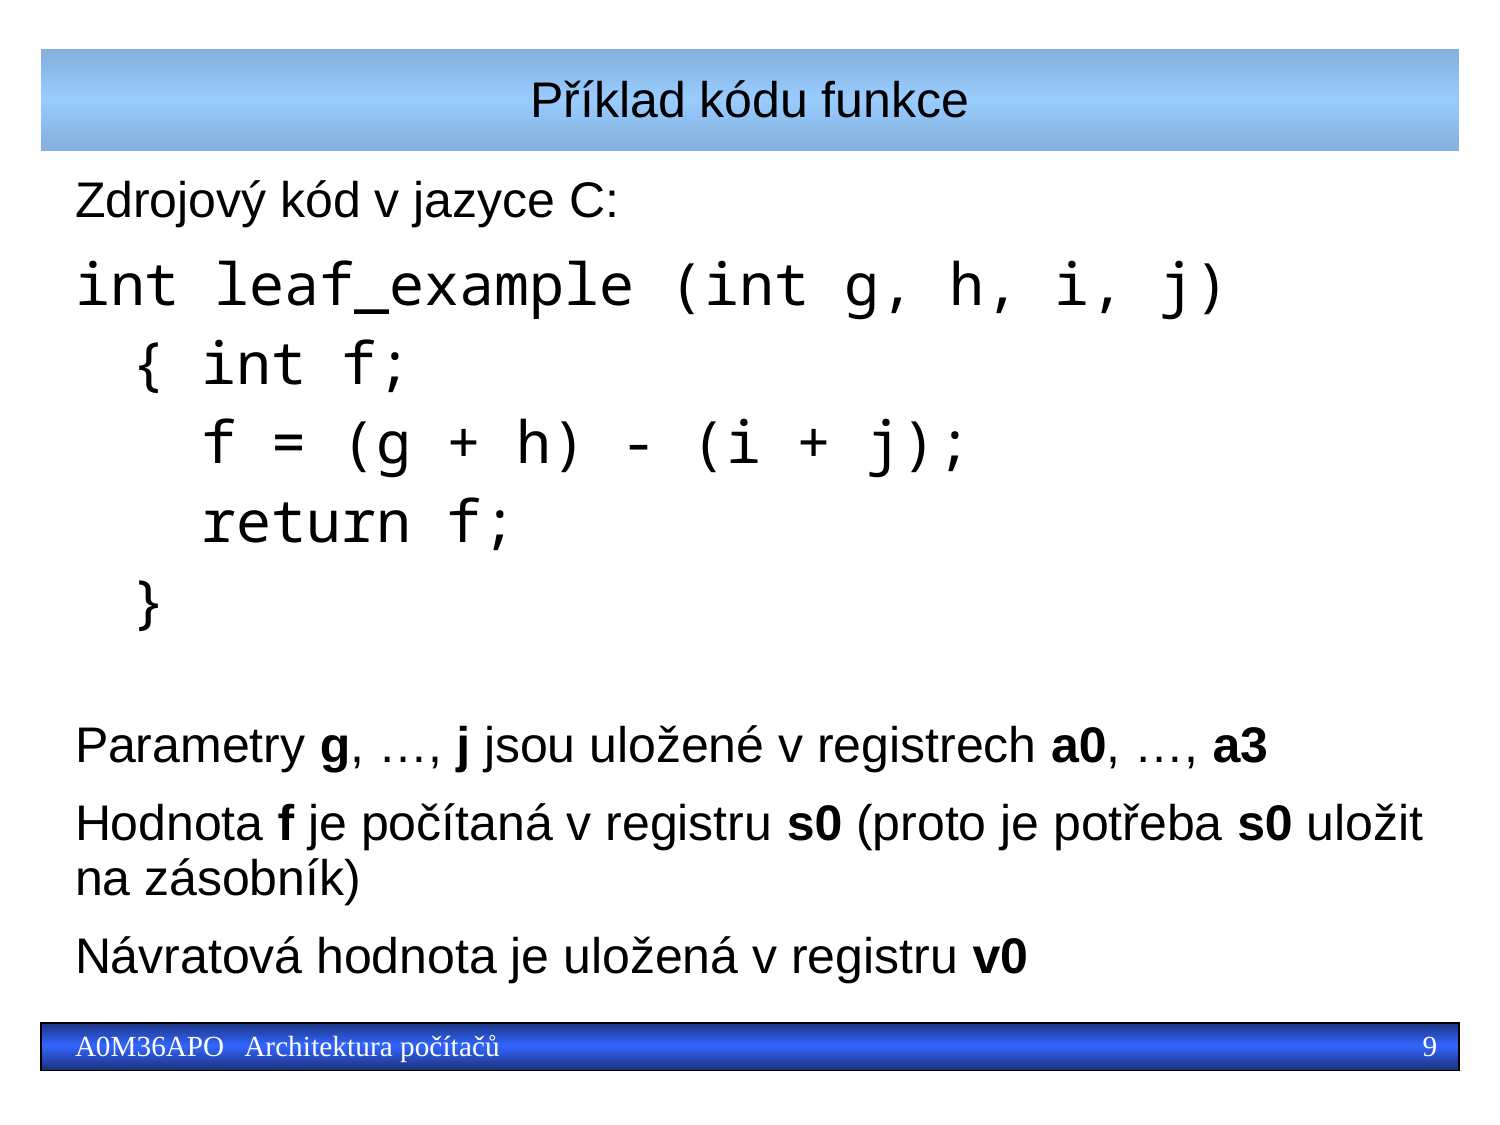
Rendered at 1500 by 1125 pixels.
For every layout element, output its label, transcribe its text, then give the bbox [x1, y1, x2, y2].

title Příklad kódu funkce [41, 49, 1459, 151]
list Zdrojový kód v jazyce C: int leaf_example (int g, h, i, j) { int f; f = (g + h) - (i + j); return f; } Parametry g, …, j jsou uložené v registrech a0, …, a3 Hodnota f je počítaná v registru s0 (proto je potřeba s0 uložit na zásobník) Návratová hodnota je uložená v registru v0 [75, 172, 1426, 988]
